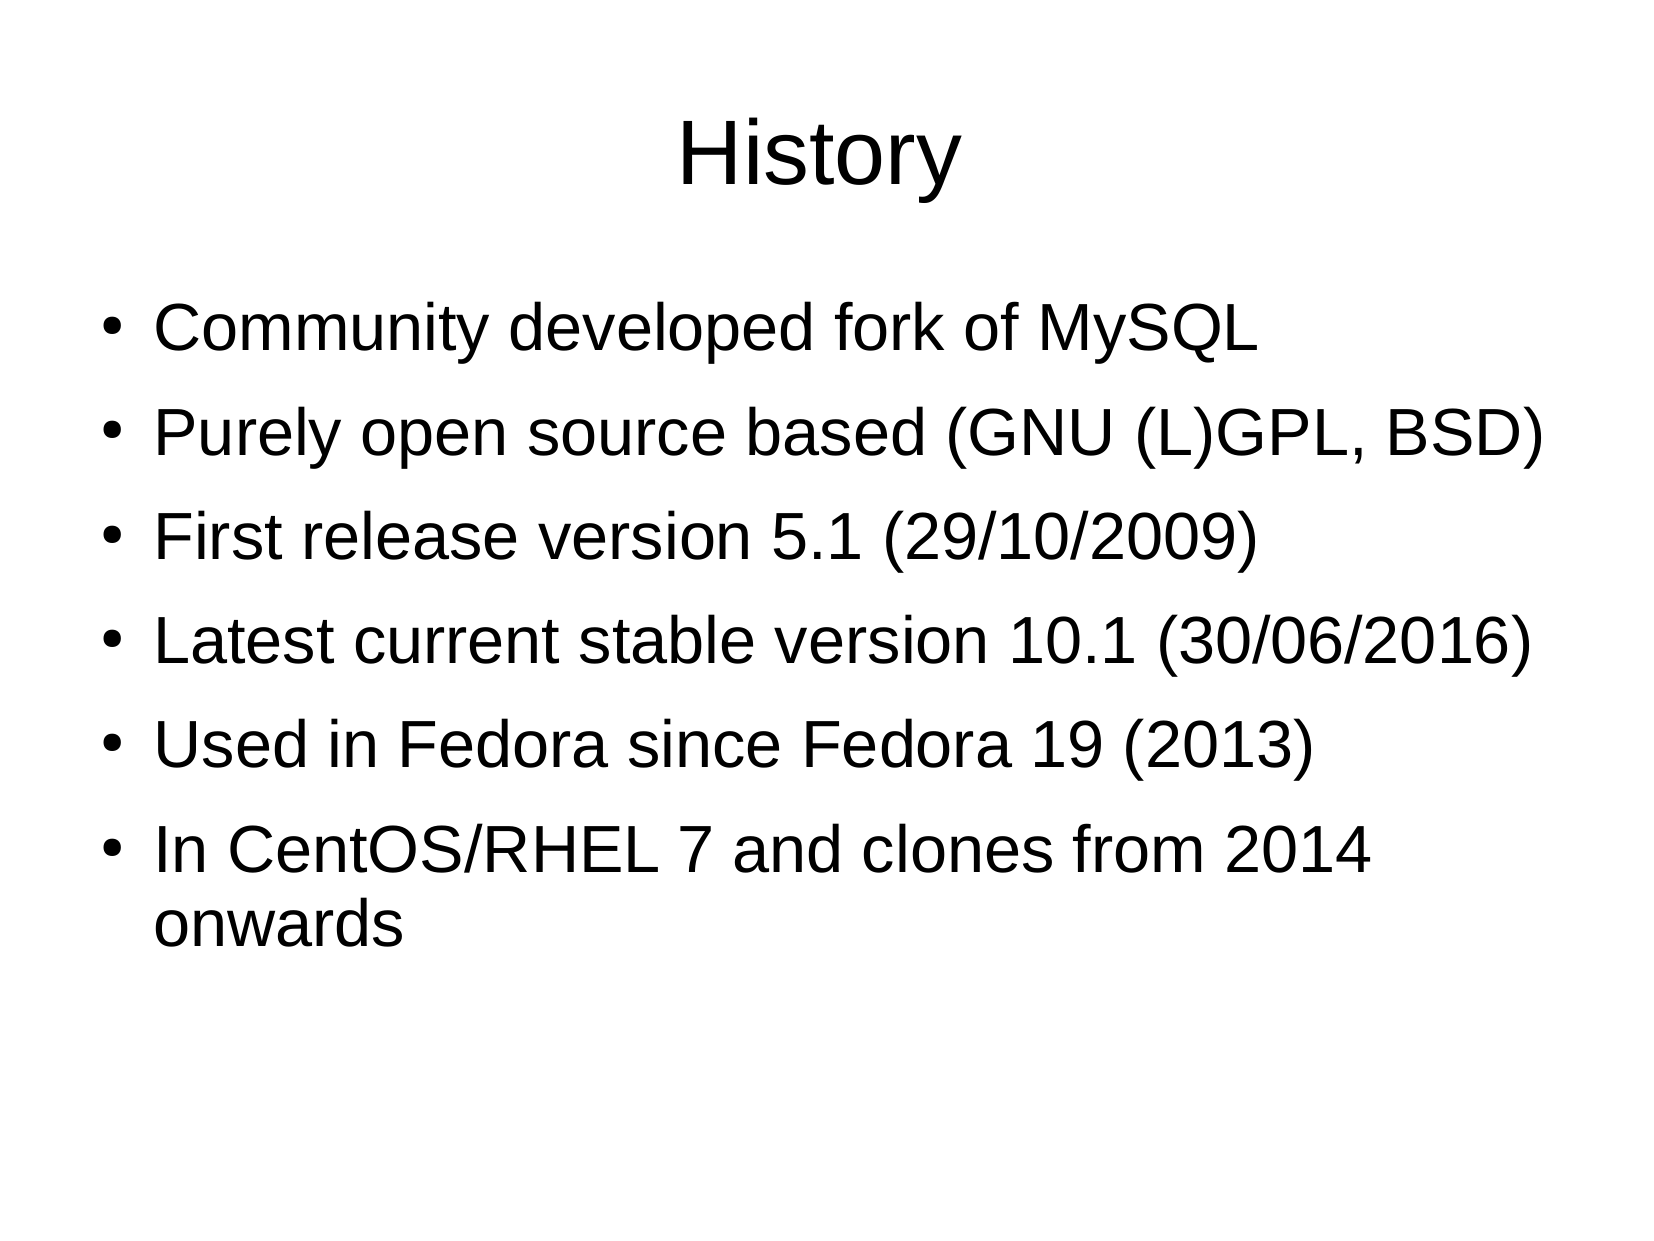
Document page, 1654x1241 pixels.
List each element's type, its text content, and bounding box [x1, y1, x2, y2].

list Community developed fork of MySQL Purely open source based (GNU (L)GPL, BSD) First release version 5.1 (29/10/2009) Latest current stable version 10.1 (30/06/2016) Used in Fedora since Fedora 19 (2013) In CentOS/RHEL 7 and clones from 2014 onwards [82, 290, 1571, 1010]
title History [82, 49, 1571, 257]
